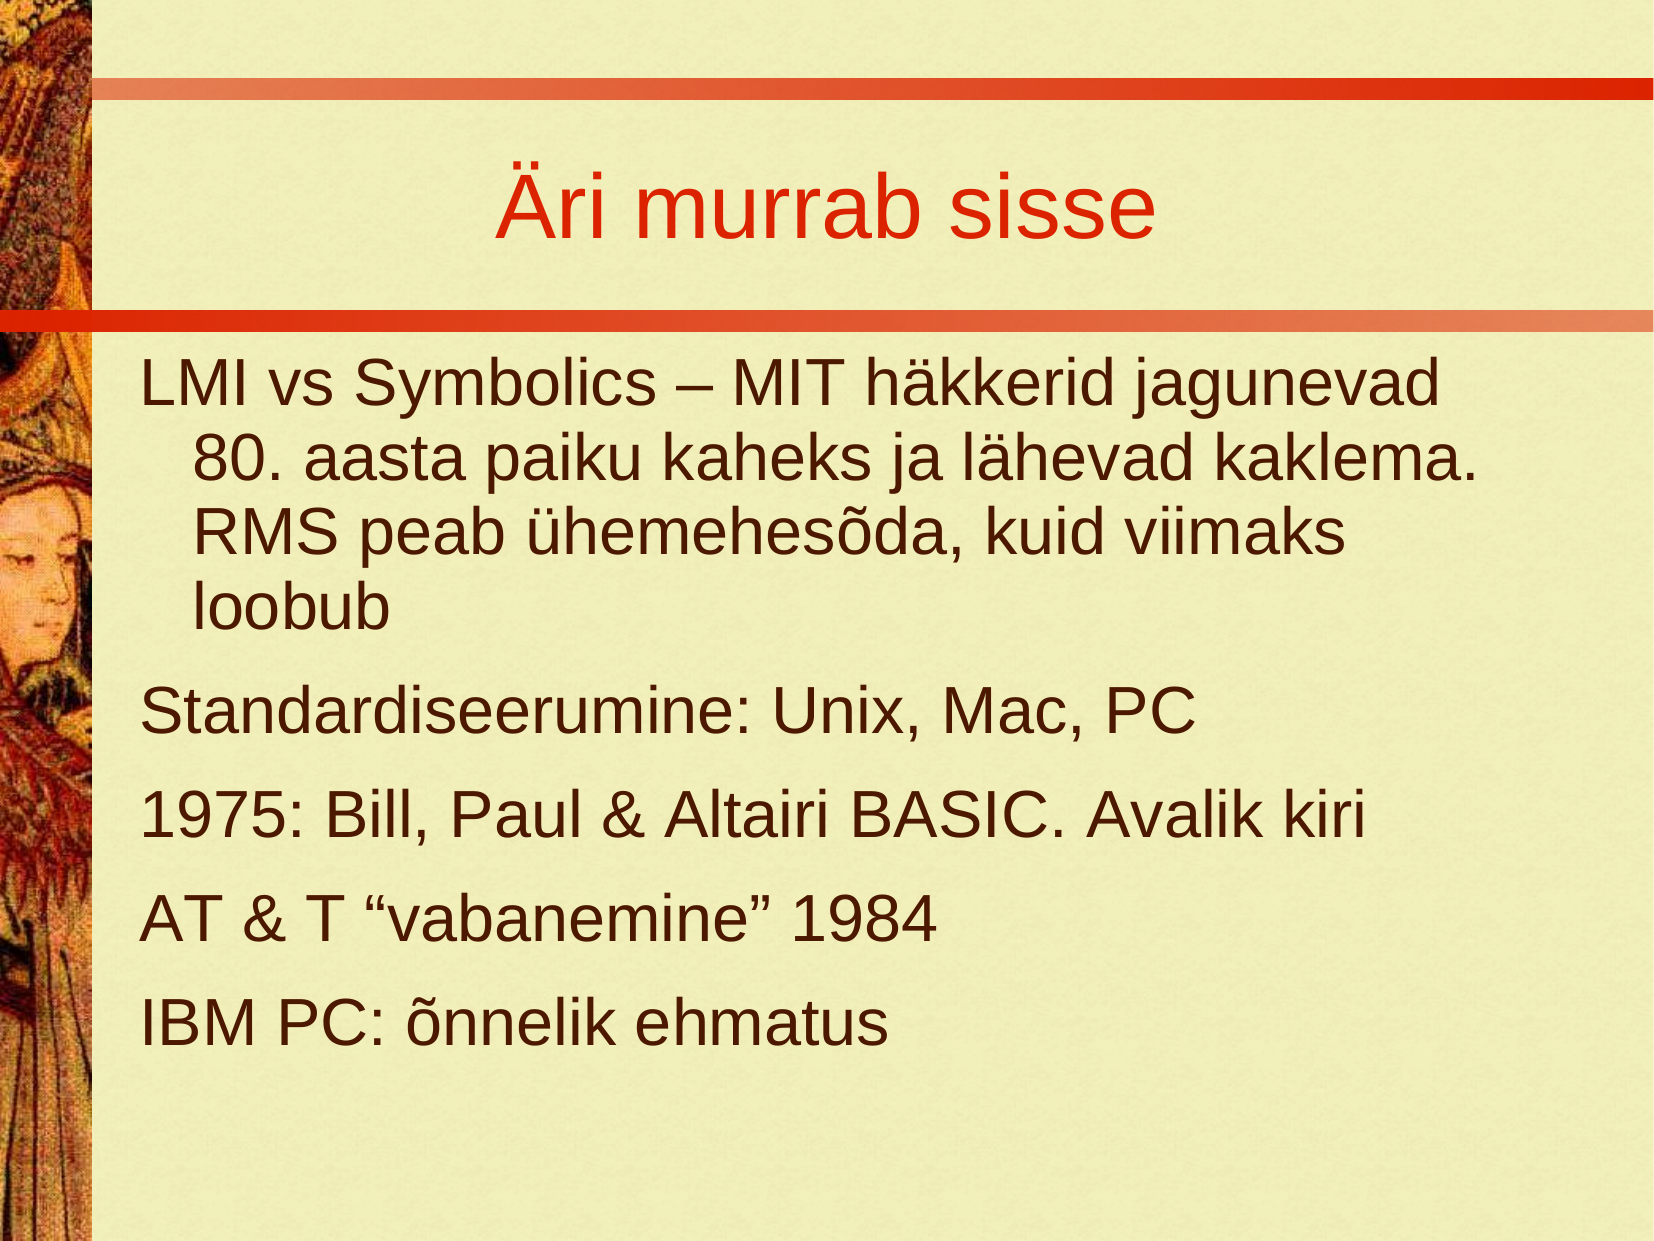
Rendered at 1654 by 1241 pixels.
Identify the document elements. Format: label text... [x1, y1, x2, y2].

list LMI vs Symbolics – MIT häkkerid jagunevad 80. aasta paiku kaheks ja lähevad kaklema. RMS peab ühemehesõda, kuid viimaks loobub Standardiseerumine: Unix, Mac, PC 1975: Bill, Paul & Altairi BASIC. Avalik kiri AT & T “vabanemine” 1984 IBM PC: õnnelik ehmatus [121, 344, 1534, 1127]
picture [0, 332, 1654, 1241]
title Äri murrab sisse [121, 102, 1534, 311]
picture [0, 0, 1654, 310]
